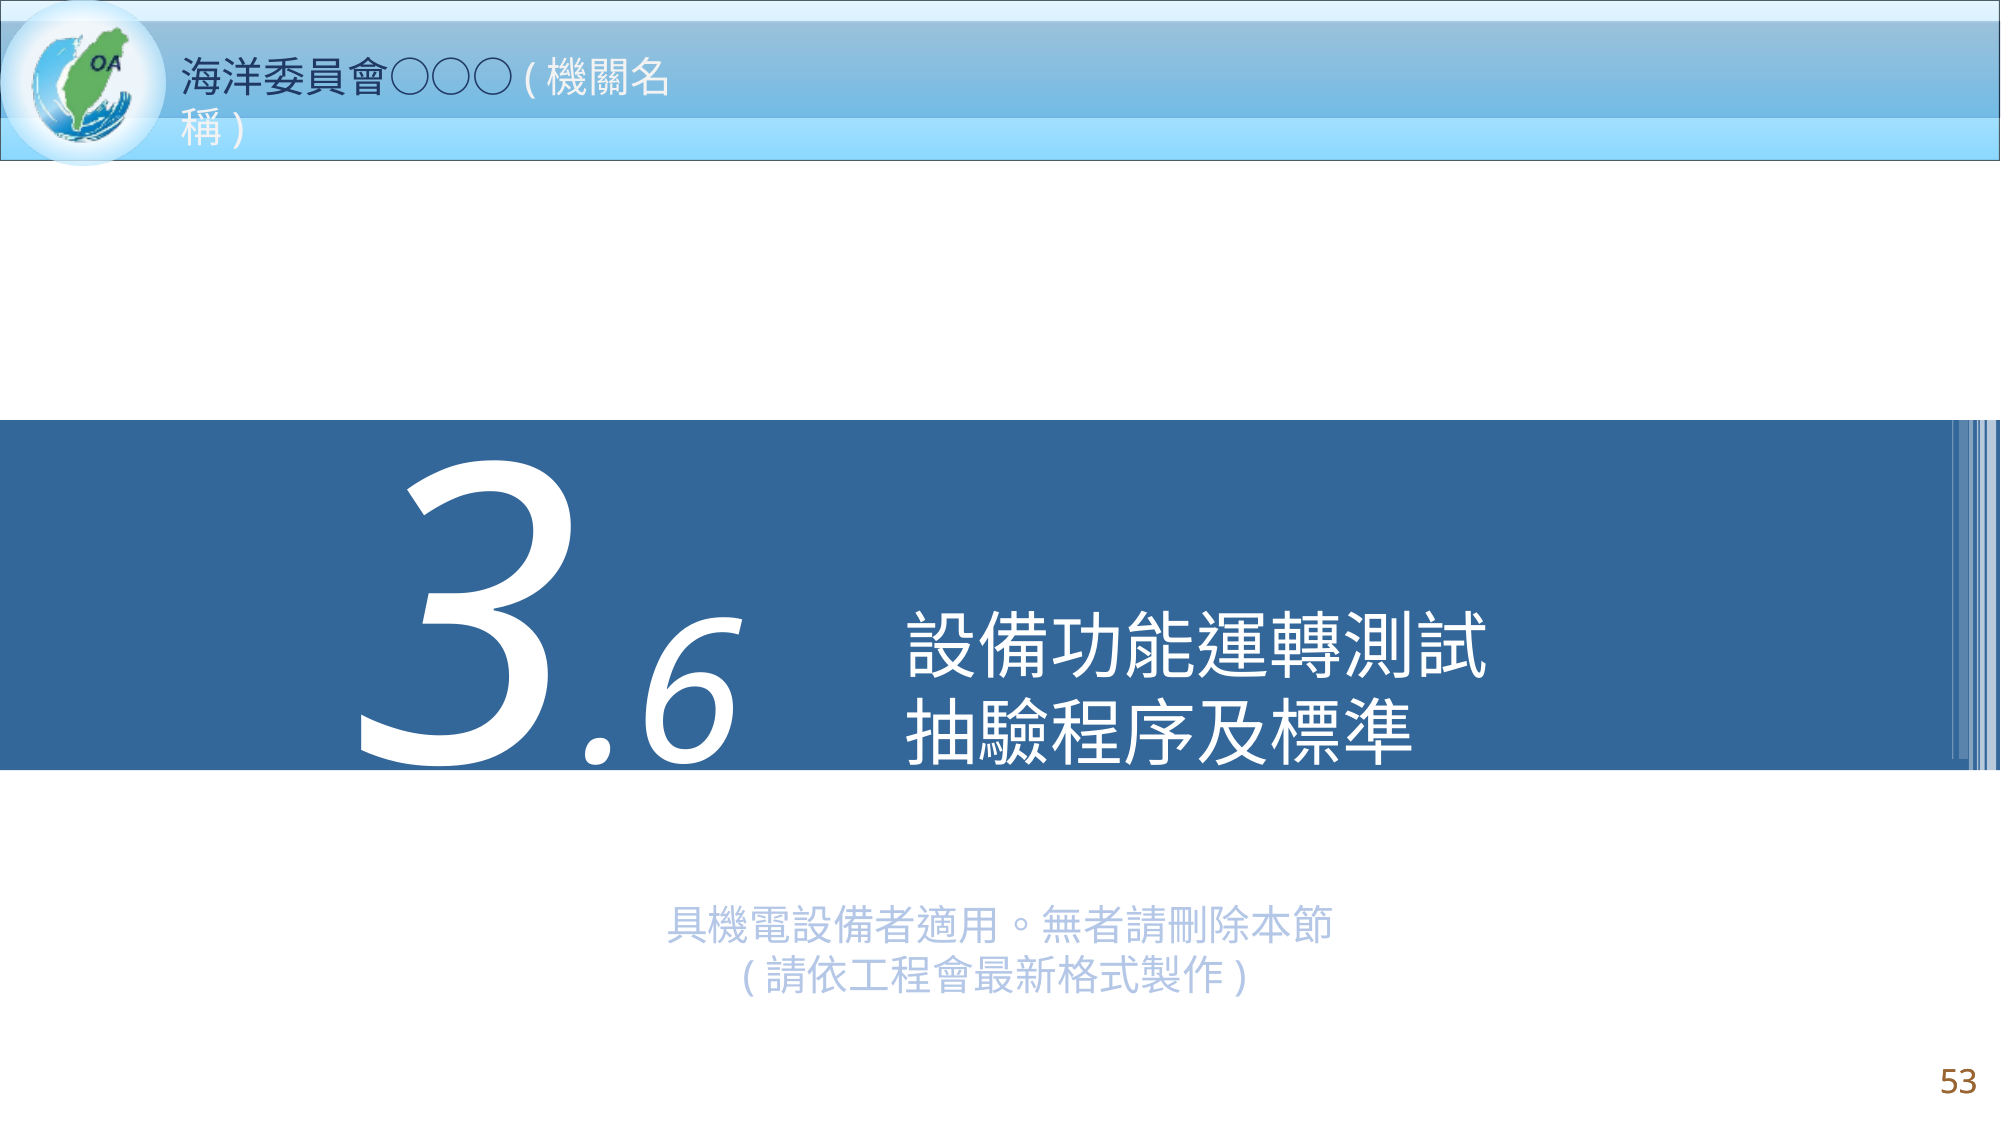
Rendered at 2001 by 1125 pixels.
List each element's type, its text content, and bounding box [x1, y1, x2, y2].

text_box [869, 417, 2000, 771]
text_box [0, 420, 337, 771]
picture [0, 0, 166, 166]
text_box 具機電設備者適用。無者請刪除本節 (請依工程會最新格式製作) [0, 786, 2000, 1112]
text_box 設備功能運轉測試 抽驗程序及標準 [889, 524, 2000, 786]
text_box 3.6 [337, 338, 869, 786]
